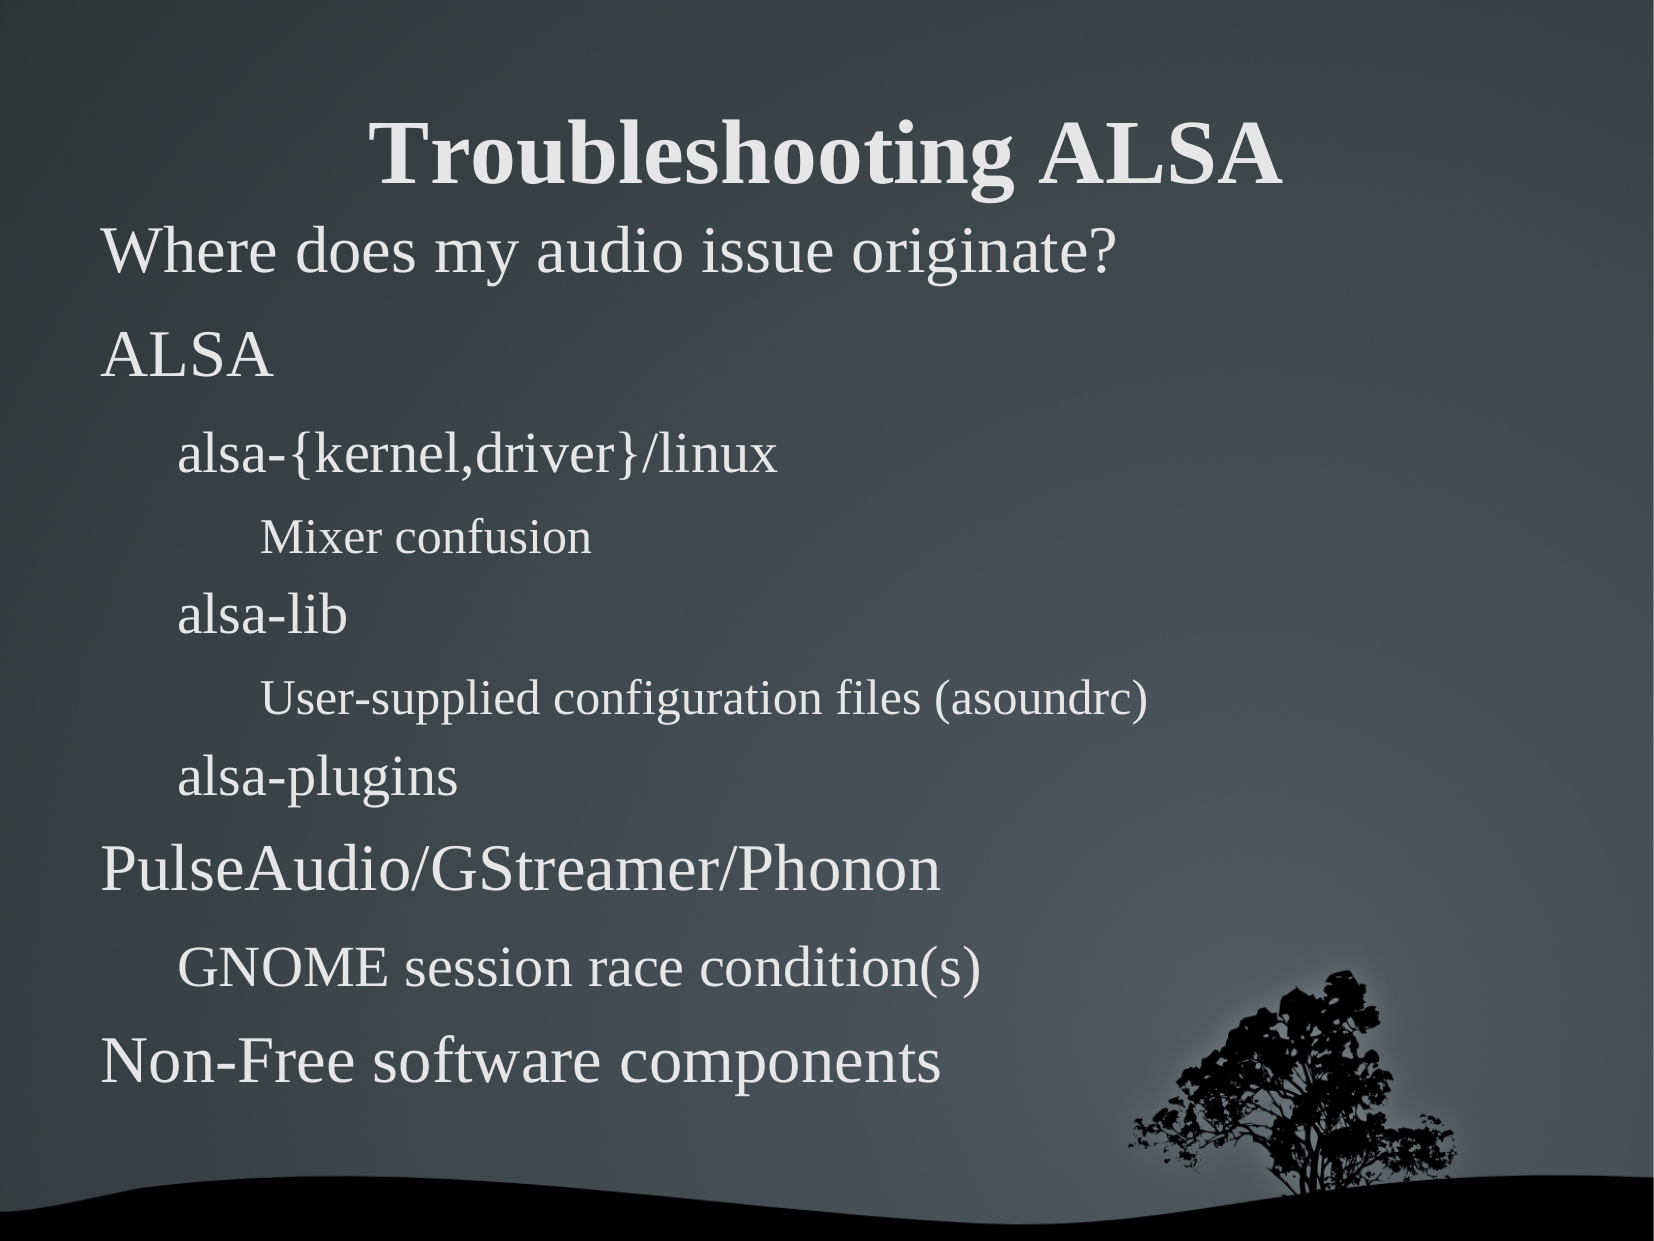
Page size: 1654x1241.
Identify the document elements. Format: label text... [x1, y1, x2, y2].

picture [0, 0, 1654, 1241]
title Troubleshooting ALSA [82, 49, 1571, 213]
list Where does my audio issue originate? ALSA alsa-{kernel,driver}/linux Mixer confusion alsa-lib User-supplied configuration files (asoundrc) alsa-plugins PulseAudio/GStreamer/Phonon GNOME session race condition(s) Non-Free software components [82, 213, 1571, 1159]
